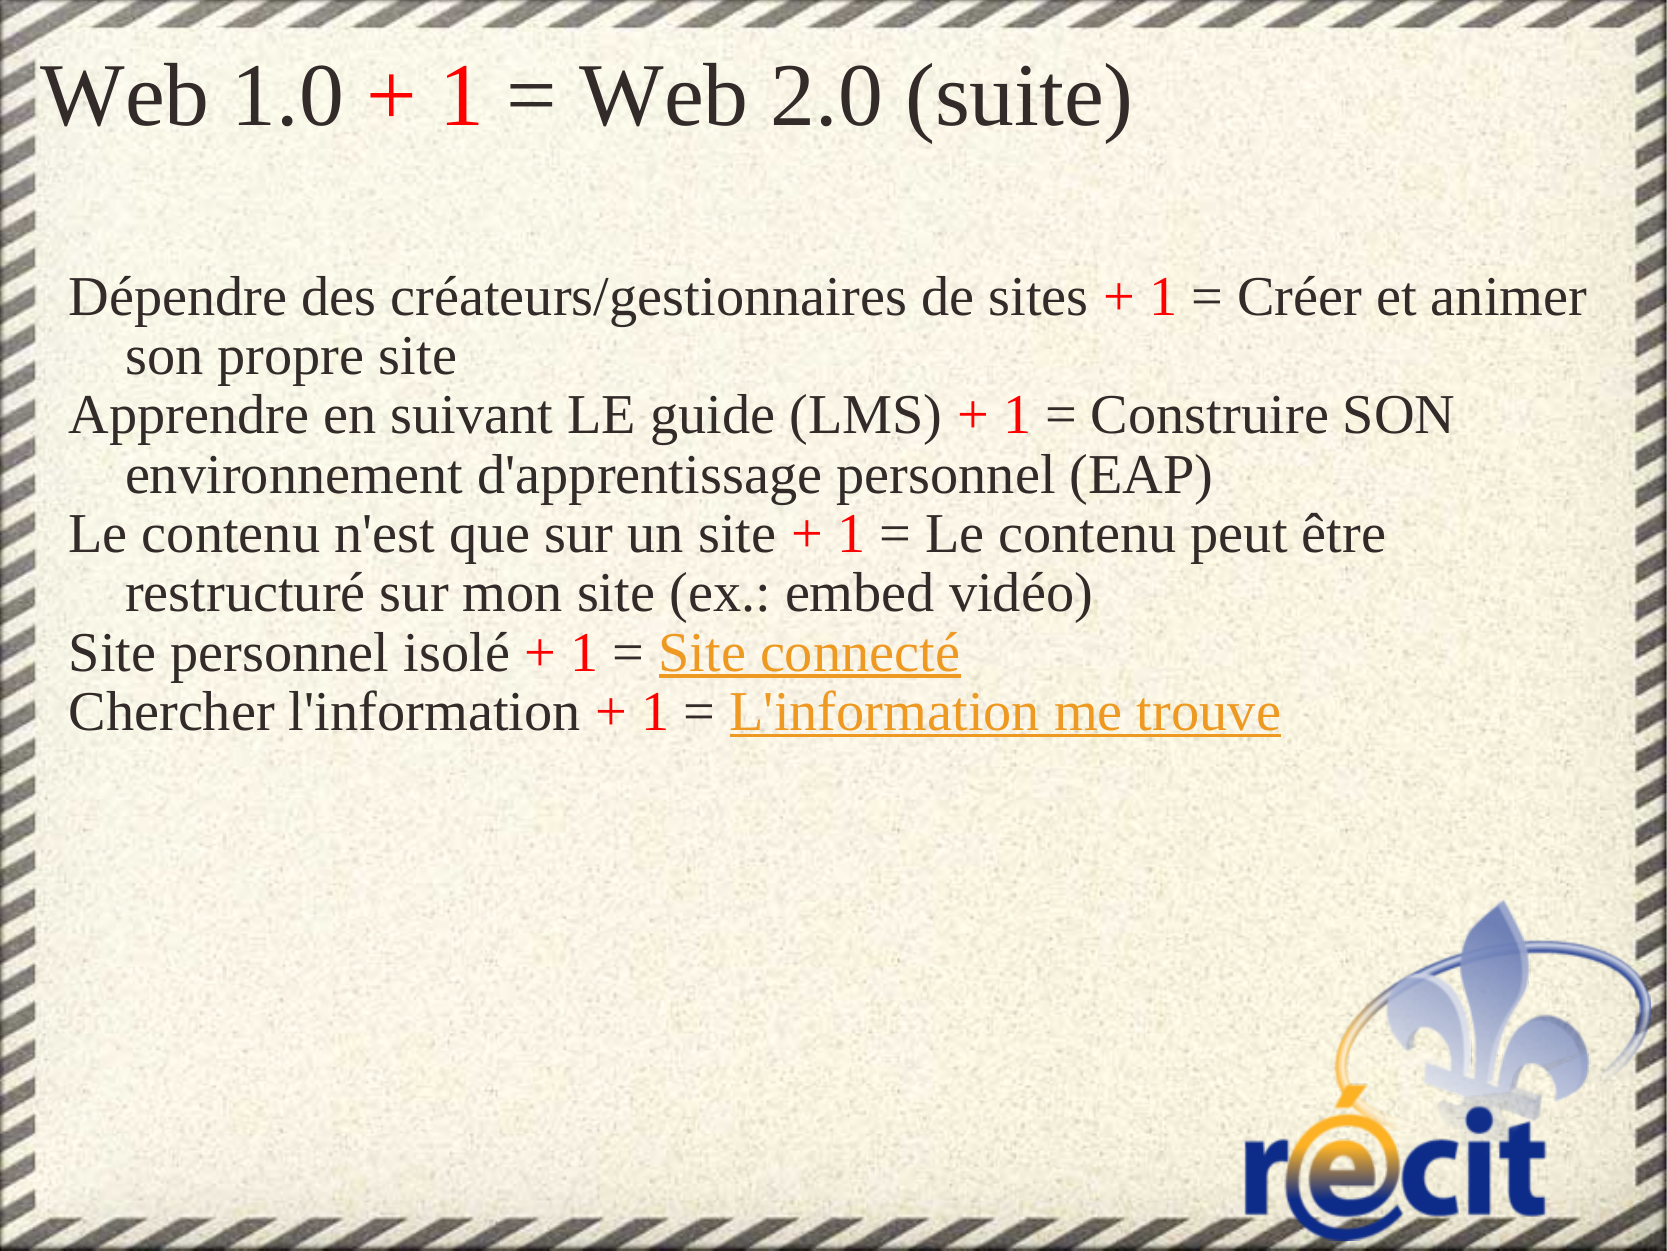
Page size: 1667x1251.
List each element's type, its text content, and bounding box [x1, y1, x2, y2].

title Web 1.0 + 1 = Web 2.0 (suite) [40, 50, 1627, 201]
list Dépendre des créateurs/gestionnaires de sites + 1 = Créer et animer son propre site Apprendre en suivant LE guide (LMS) + 1 = Construire SON environnement d'apprentissage personnel (EAP) Le contenu n'est que sur un site + 1 = Le contenu peut être restructuré sur mon site (ex.: embed vidéo) Site personnel isolé + 1 = Site connecté Chercher l'information + 1 = L'information me trouve [50, 267, 1601, 954]
picture [0, 0, 1667, 1251]
